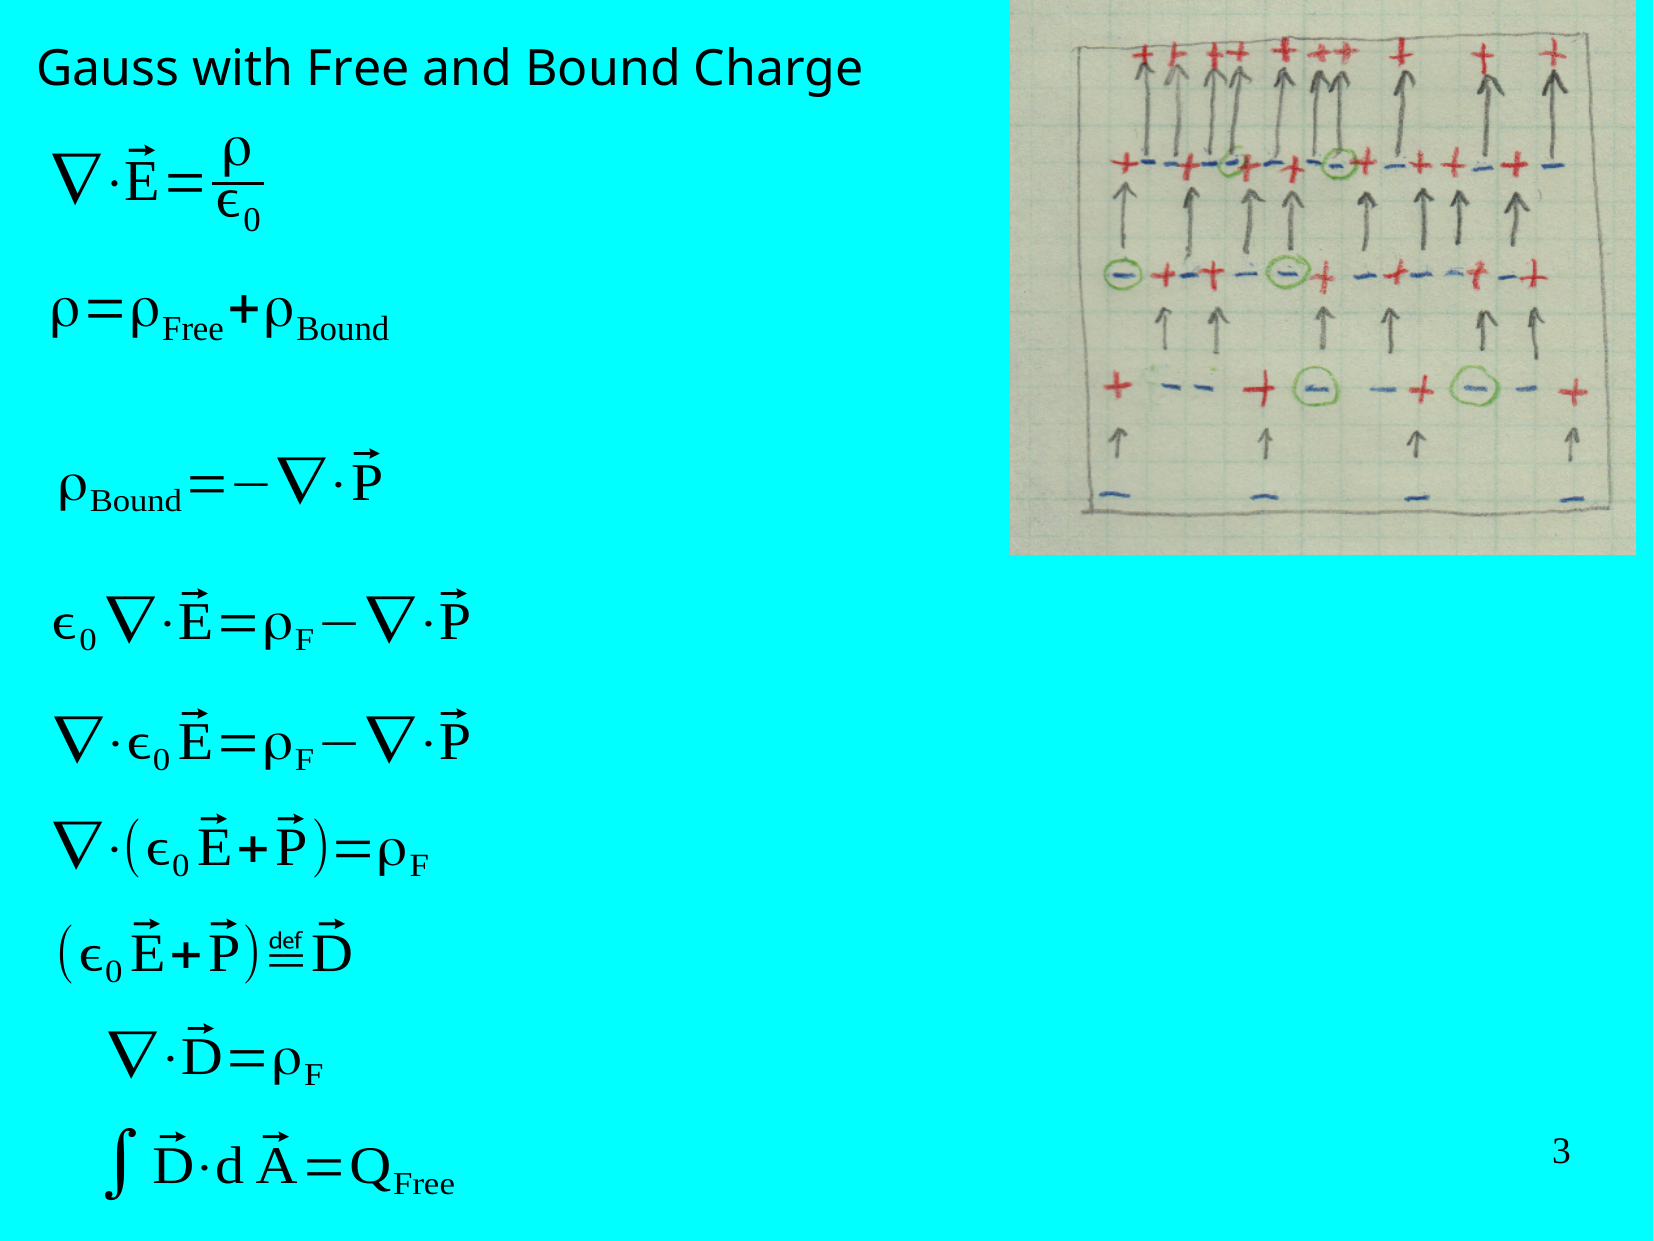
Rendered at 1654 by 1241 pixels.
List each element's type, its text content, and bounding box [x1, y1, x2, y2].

chart [50, 445, 390, 519]
chart [43, 293, 397, 349]
chart [99, 1020, 331, 1093]
chart [45, 705, 478, 778]
chart [90, 1125, 462, 1205]
text_box Gauss with Free and Bound Charge [21, 25, 1010, 260]
chart [45, 585, 478, 658]
chart [43, 133, 273, 239]
chart [48, 915, 361, 991]
picture [0, 0, 1654, 1241]
chart [43, 810, 436, 885]
